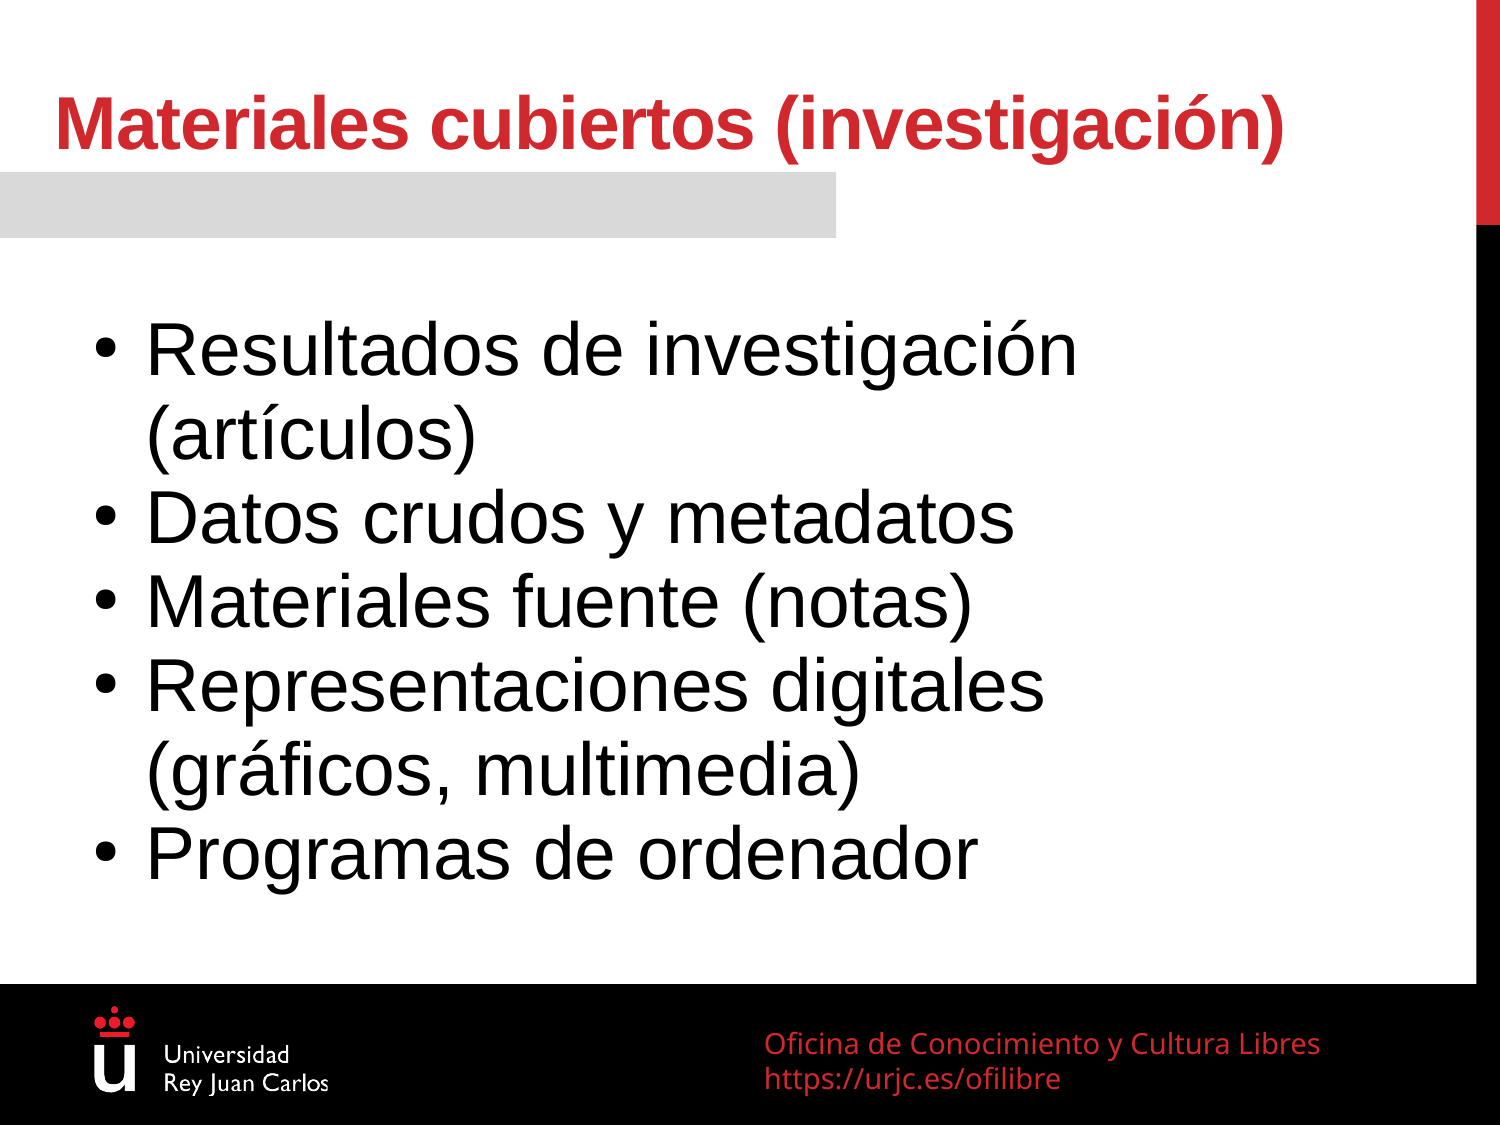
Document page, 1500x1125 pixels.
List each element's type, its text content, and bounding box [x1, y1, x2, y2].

title [75, 172, 1026, 250]
text_box Resultados de investigación (artículos) Datos crudos y metadatos Materiales fuente (notas) Representaciones digitales (gráficos, multimedia) Programas de ordenador [60, 299, 1254, 903]
text_box [0, 171, 837, 238]
text_box Materiales cubiertos (investigación) [39, 24, 1366, 172]
picture [94, 1006, 328, 1096]
text_box [0, 984, 1500, 1125]
text_box Oficina de Conocimiento y Cultura Libres https://urjc.es/ofilibre [748, 1017, 1500, 1125]
